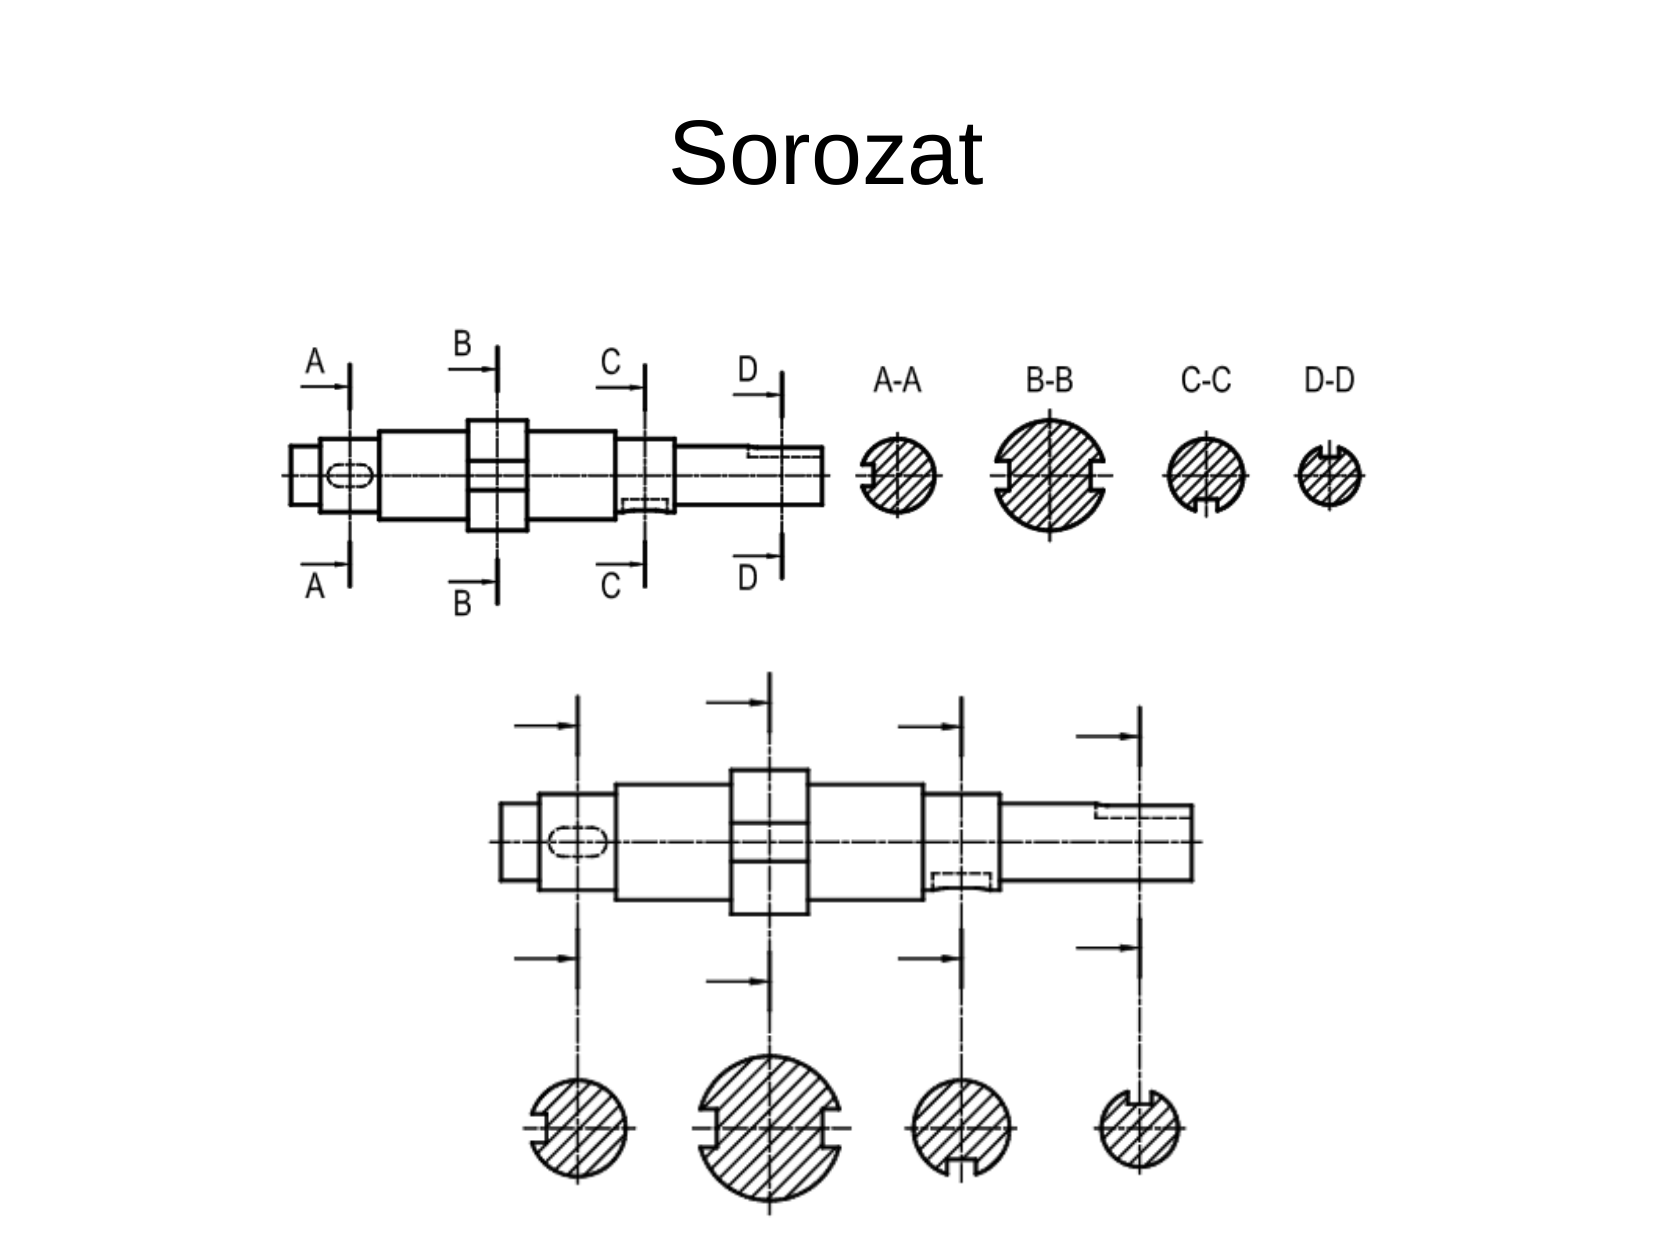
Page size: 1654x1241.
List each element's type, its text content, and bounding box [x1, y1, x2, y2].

picture [241, 307, 1417, 1236]
title Sorozat [82, 49, 1571, 257]
